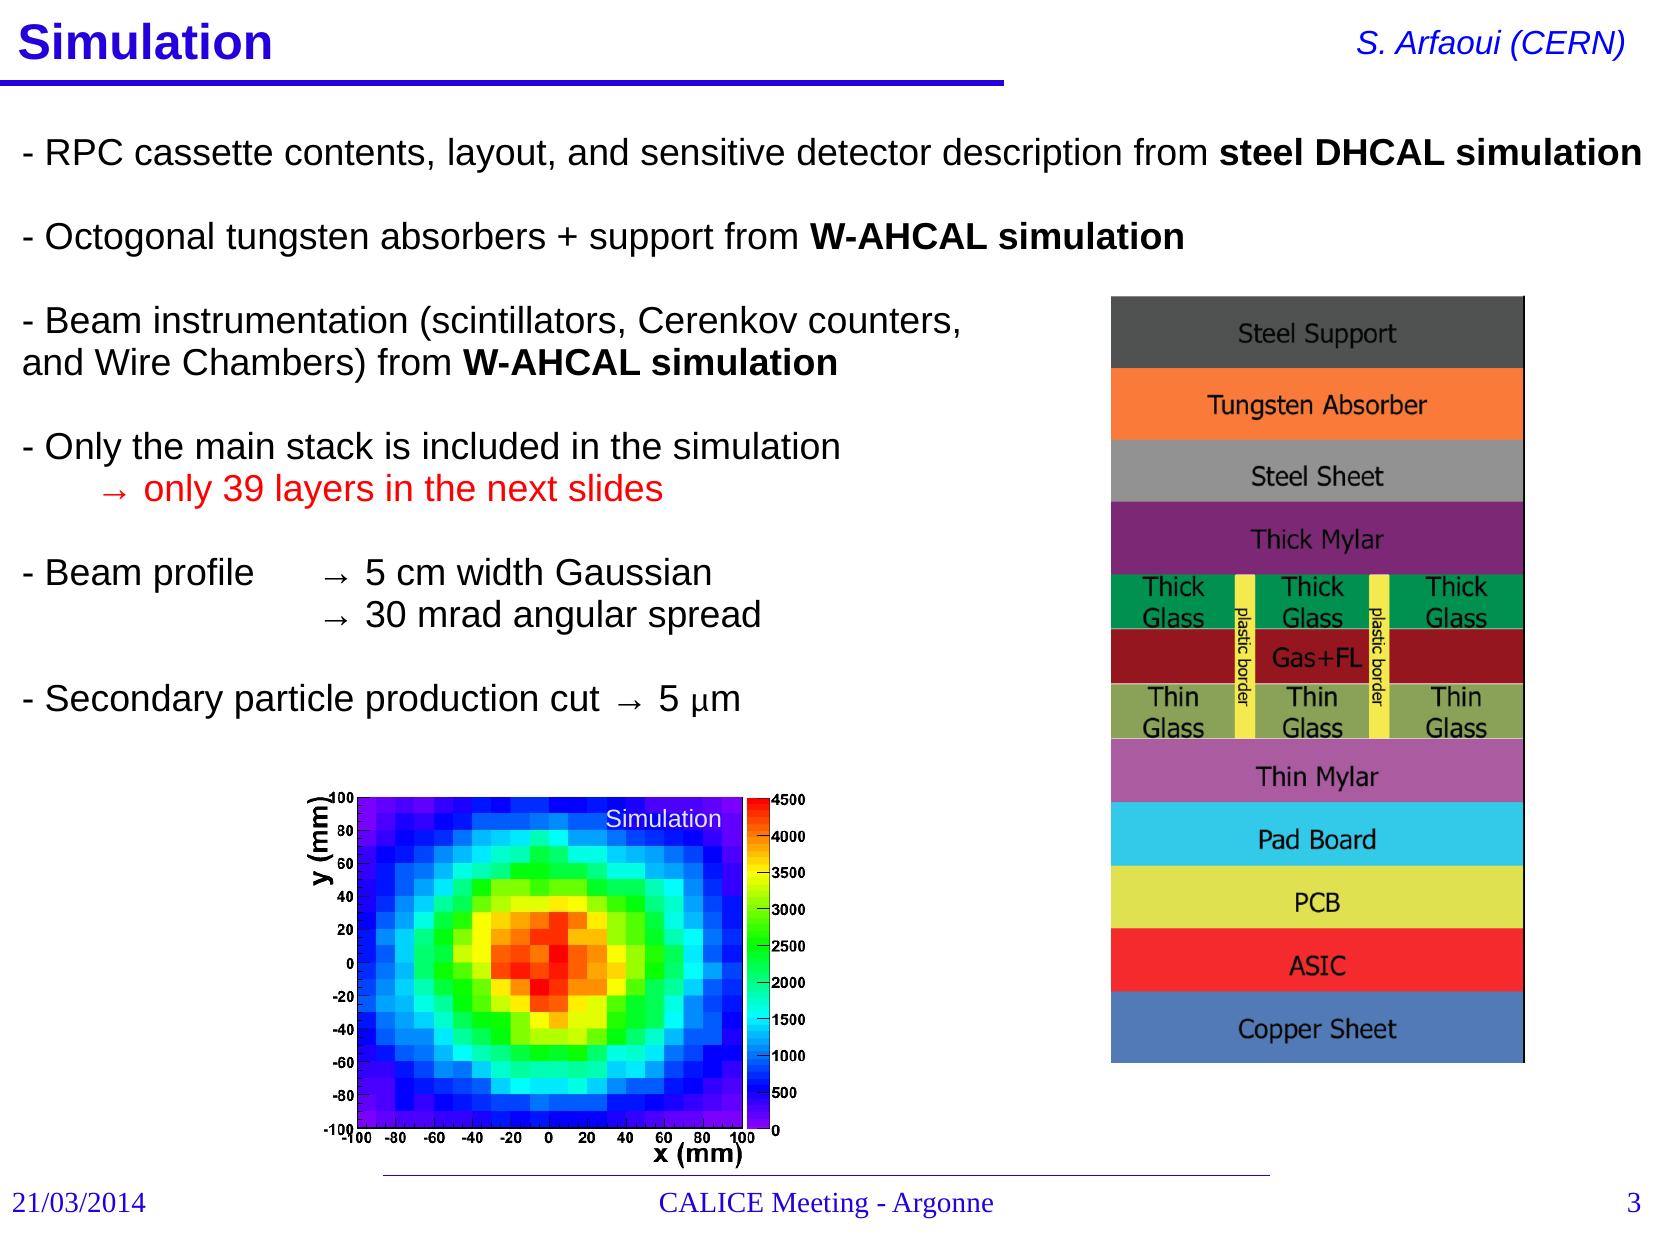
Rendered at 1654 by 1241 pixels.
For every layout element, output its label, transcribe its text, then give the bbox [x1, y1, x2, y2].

text_box Simulation [590, 797, 737, 846]
title Simulation [17, 8, 1625, 77]
picture [1110, 892, 1525, 1063]
text_box - RPC cassette contents, layout, and sensitive detector description from steel DHCAL simulation - Octogonal tungsten absorbers + support from W-AHCAL simulation - Beam instrumentation (scintillators, Cerenkov counters, and Wire Chambers) from W-AHCAL simulation - Only the main stack is included in the simulation → only 39 layers in the next slides - Beam profile → 5 cm width Gaussian → 30 mrad angular spread - Secondary particle production cut → 5 m [7, 124, 1654, 892]
text_box S. Arfaoui (CERN) [1341, 17, 1642, 70]
picture [306, 892, 813, 1170]
